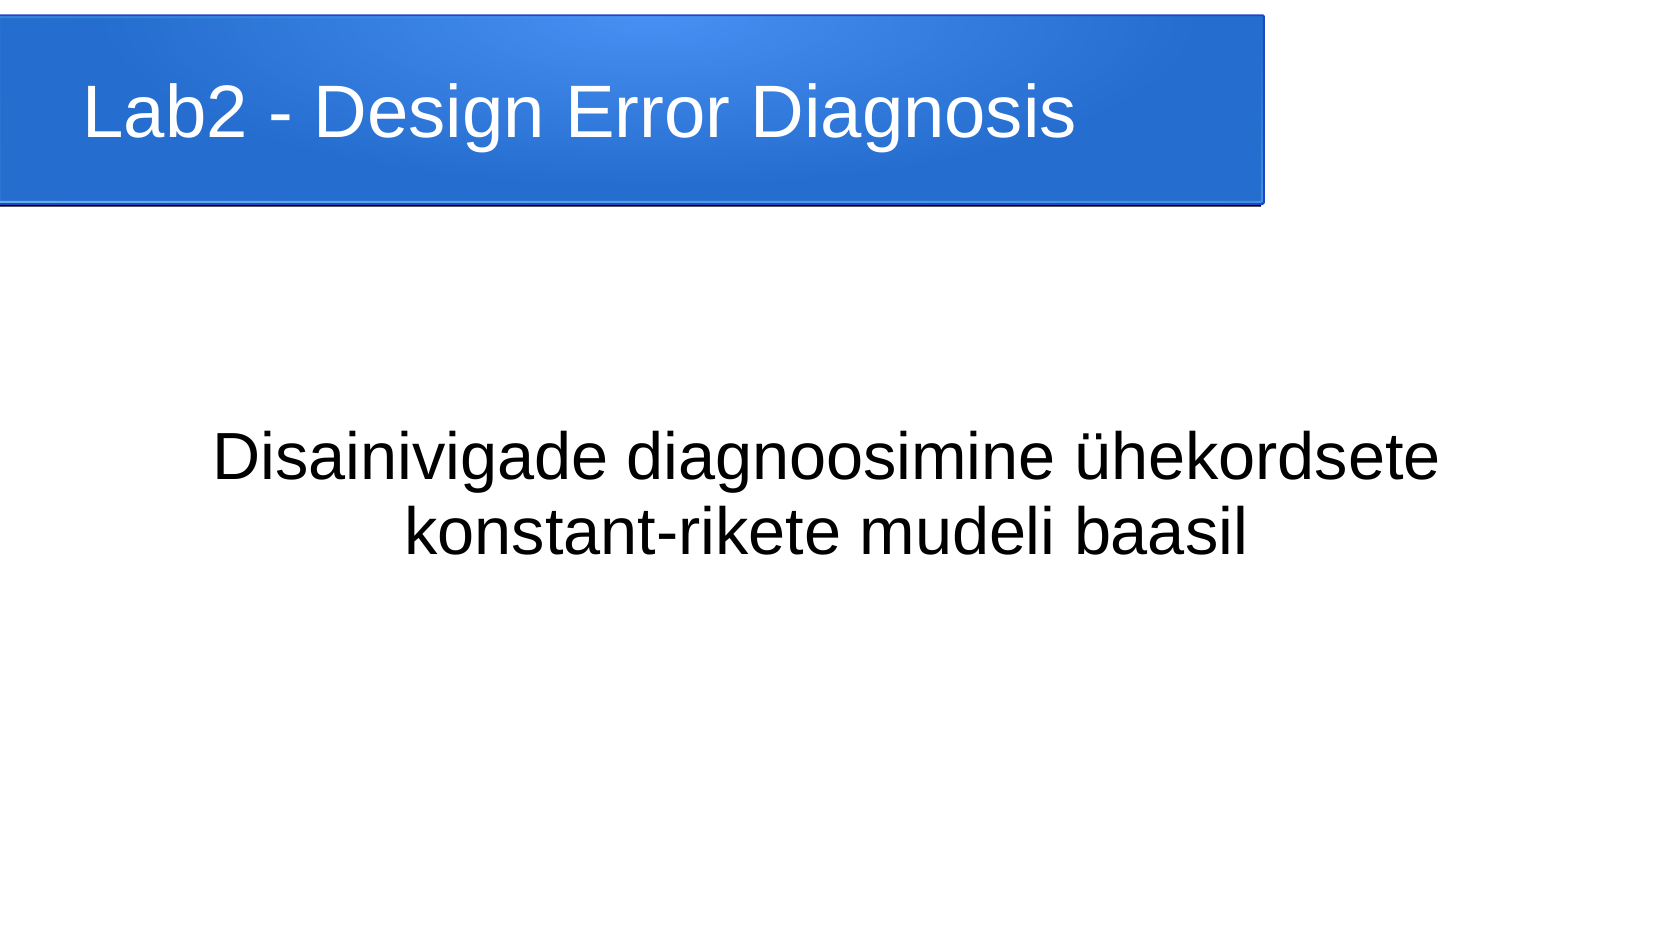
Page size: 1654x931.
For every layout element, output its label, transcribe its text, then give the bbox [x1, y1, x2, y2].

subtitle Disainivigade diagnoosimine ühekordsete konstant-rikete mudeli baasil [82, 224, 1571, 764]
title Lab2 - Design Error Diagnosis [82, 35, 1235, 189]
